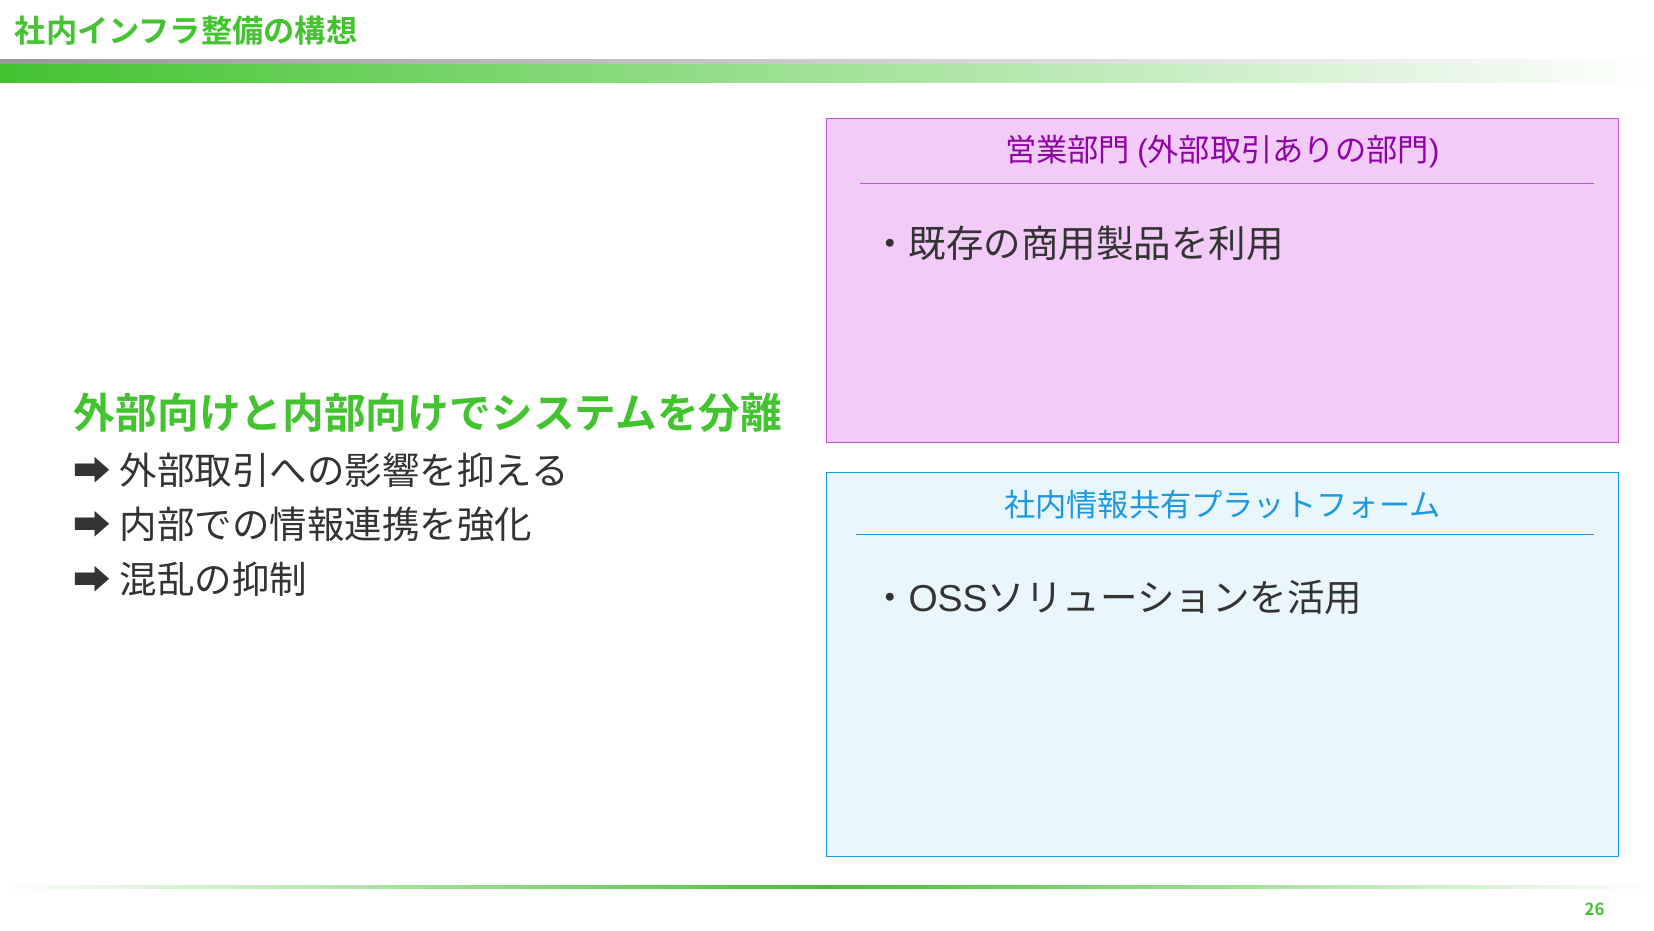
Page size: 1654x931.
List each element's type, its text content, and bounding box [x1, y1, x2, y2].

text_box [826, 179, 1619, 443]
text_box ・既存の商用製品を利用 [856, 206, 1595, 414]
text_box 外部向けと内部向けでシステムを分離 ➡ 外部取引への影響を抑える ➡ 内部での情報連携を強化 ➡ 混乱の抑制 [59, 373, 798, 672]
text_box 社内インフラ整備の構想 [0, 0, 1376, 59]
text_box ・OSSソリューションを活用 [856, 561, 1595, 768]
text_box [0, 59, 1654, 83]
text_box <番号> [1535, 888, 1654, 928]
text_box 社内情報共有プラットフォーム [826, 472, 1619, 533]
text_box 営業部門 (外部取引ありの部門) [826, 118, 1619, 179]
text_box [826, 533, 1619, 857]
text_box [0, 885, 1654, 889]
